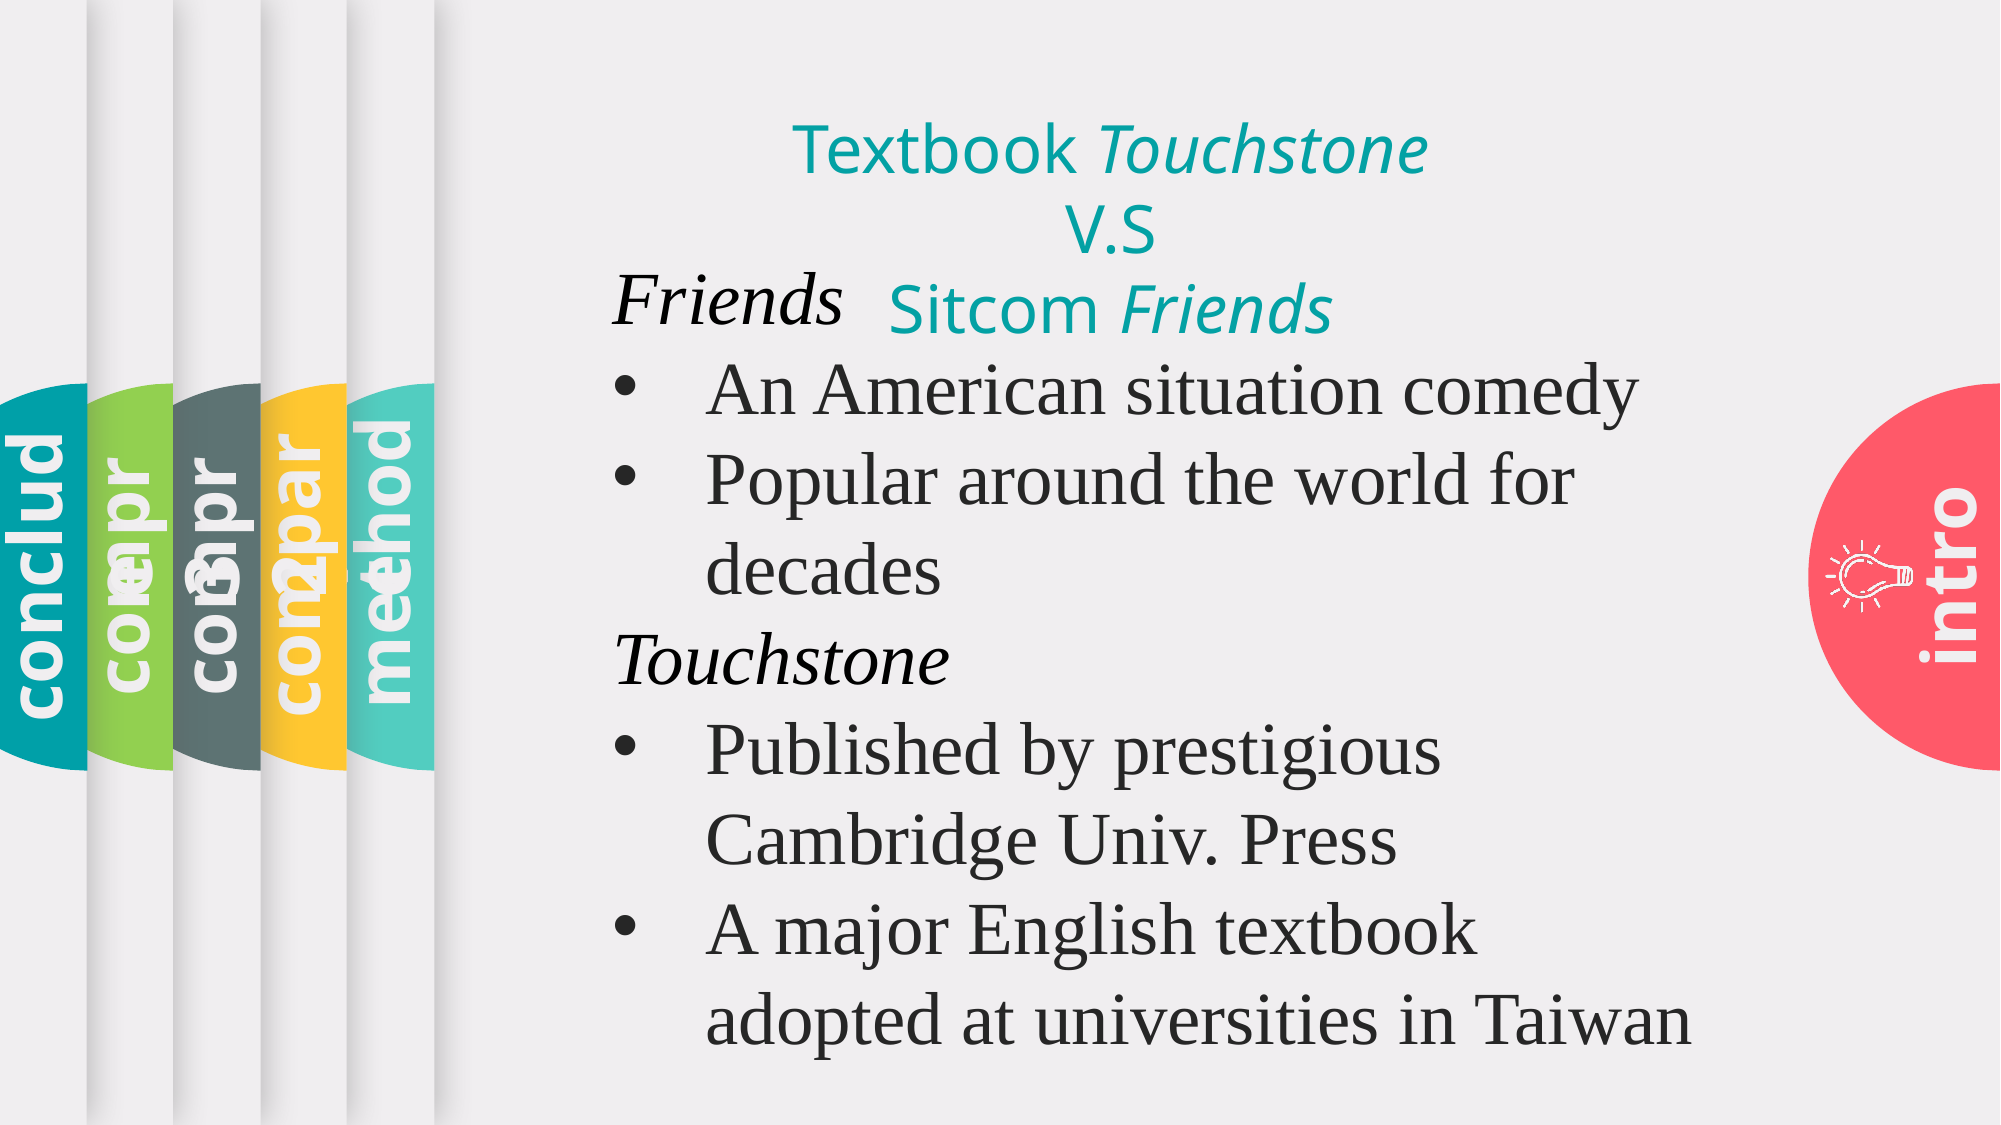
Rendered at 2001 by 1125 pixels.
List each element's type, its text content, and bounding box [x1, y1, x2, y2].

picture [1825, 532, 1913, 620]
text_box Textbook Touchstone V.S Sitcom Friends [656, 99, 1584, 242]
text_box conclude [0, 412, 175, 740]
text_box Friends An American situation comedy Popular around the world for decades Touchstone Published by prestigious Cambridge Univ. Press A major English textbook adopted at universities in Taiwan [597, 242, 1712, 1068]
text_box compare [350, 412, 433, 740]
text_box method [347, 399, 434, 726]
text_box compr 3 [175, 412, 262, 740]
text_box intro [1893, 413, 1999, 741]
text_box [0, 0, 2000, 1125]
text_box compr 2 [262, 412, 350, 740]
